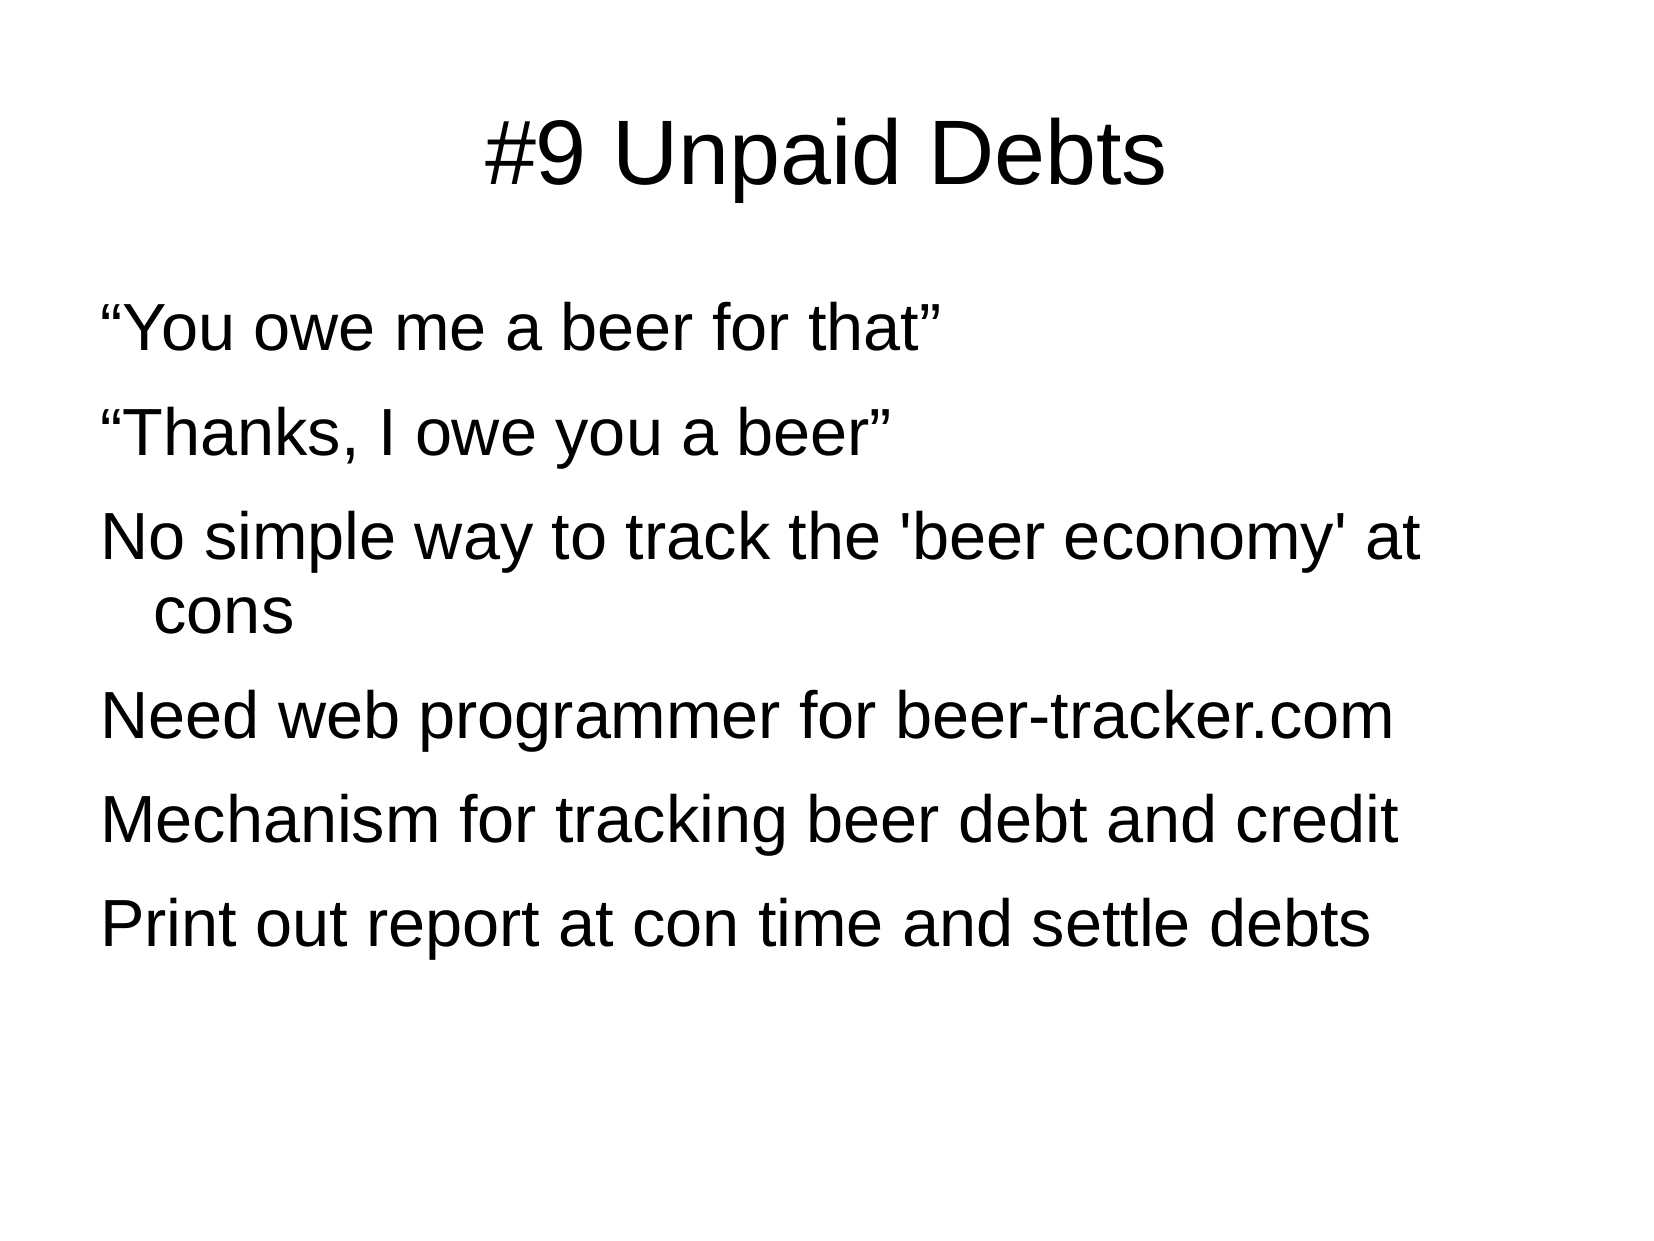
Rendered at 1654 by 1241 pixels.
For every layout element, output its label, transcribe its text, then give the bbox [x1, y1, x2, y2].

title #9 Unpaid Debts [82, 49, 1571, 257]
list “You owe me a beer for that” “Thanks, I owe you a beer” No simple way to track the 'beer economy' at cons Need web programmer for beer-tracker.com Mechanism for tracking beer debt and credit Print out report at con time and settle debts [82, 290, 1571, 1094]
